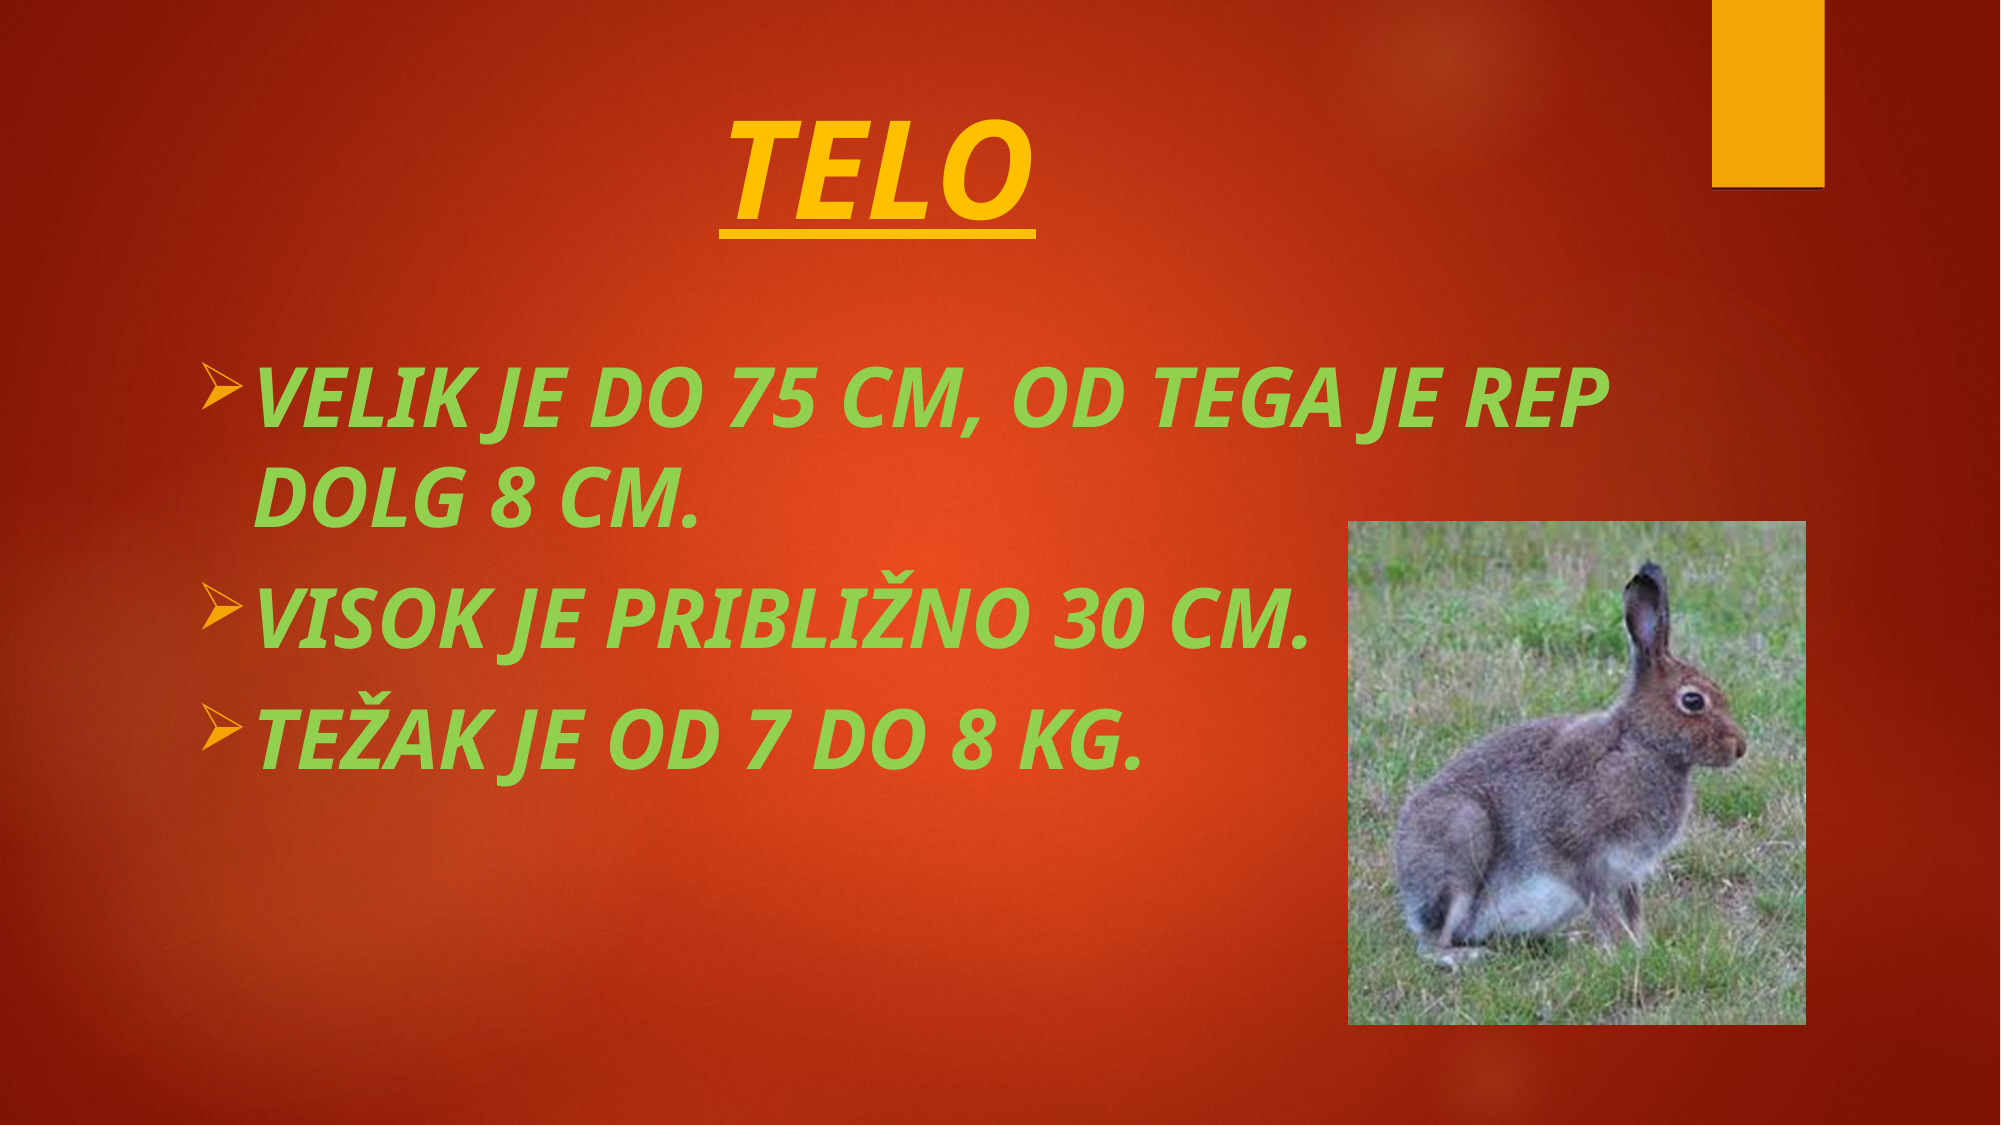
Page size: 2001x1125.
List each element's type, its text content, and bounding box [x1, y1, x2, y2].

list VELIK JE DO 75 CM, OD TEGA JE REP DOLG 8 CM. VISOK JE PRIBLIŽNO 30 CM. TEŽAK JE OD 7 DO 8 KG. [181, 336, 1649, 1025]
picture [0, 0, 2001, 1125]
title TELO [106, 74, 1649, 304]
